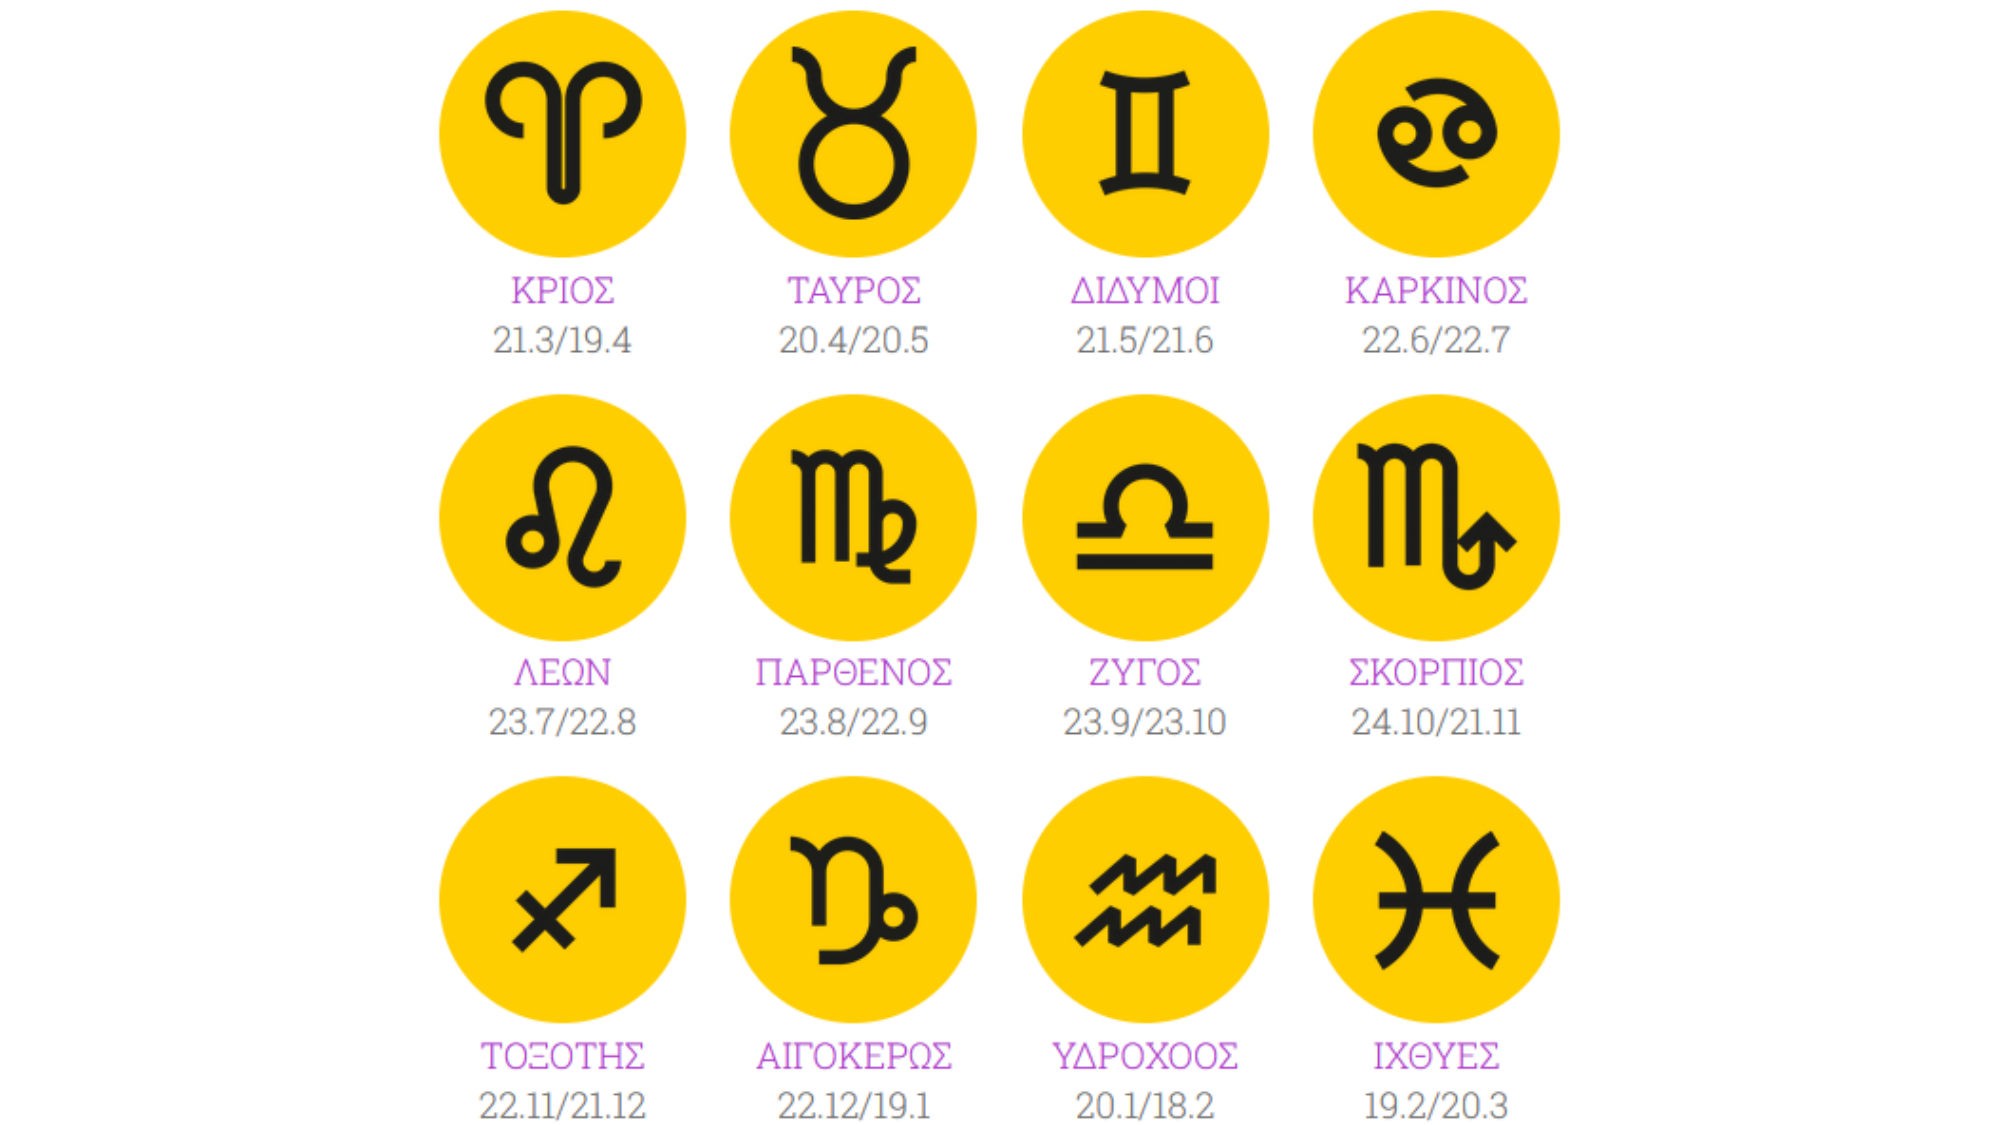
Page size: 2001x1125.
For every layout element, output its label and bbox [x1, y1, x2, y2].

picture [377, 0, 1606, 1125]
